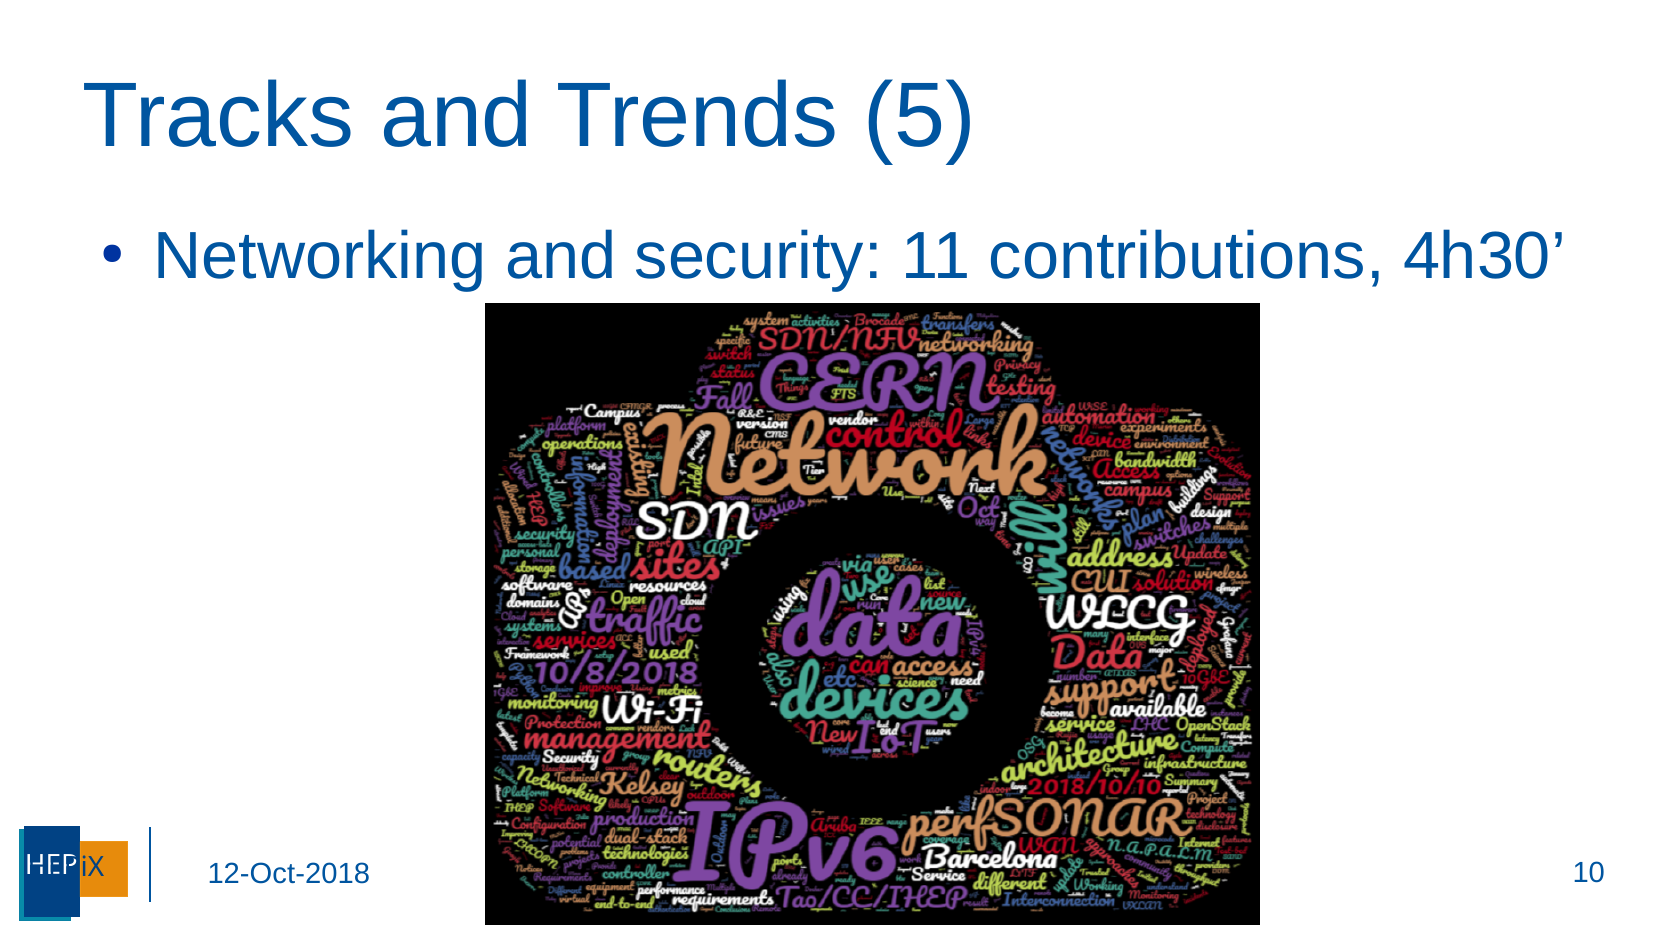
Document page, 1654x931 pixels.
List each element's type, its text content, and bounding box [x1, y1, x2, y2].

title Tracks and Trends (5) [82, 37, 1571, 193]
picture [485, 303, 1260, 925]
list Networking and security: 11 contributions, 4h30’ [82, 217, 1571, 757]
